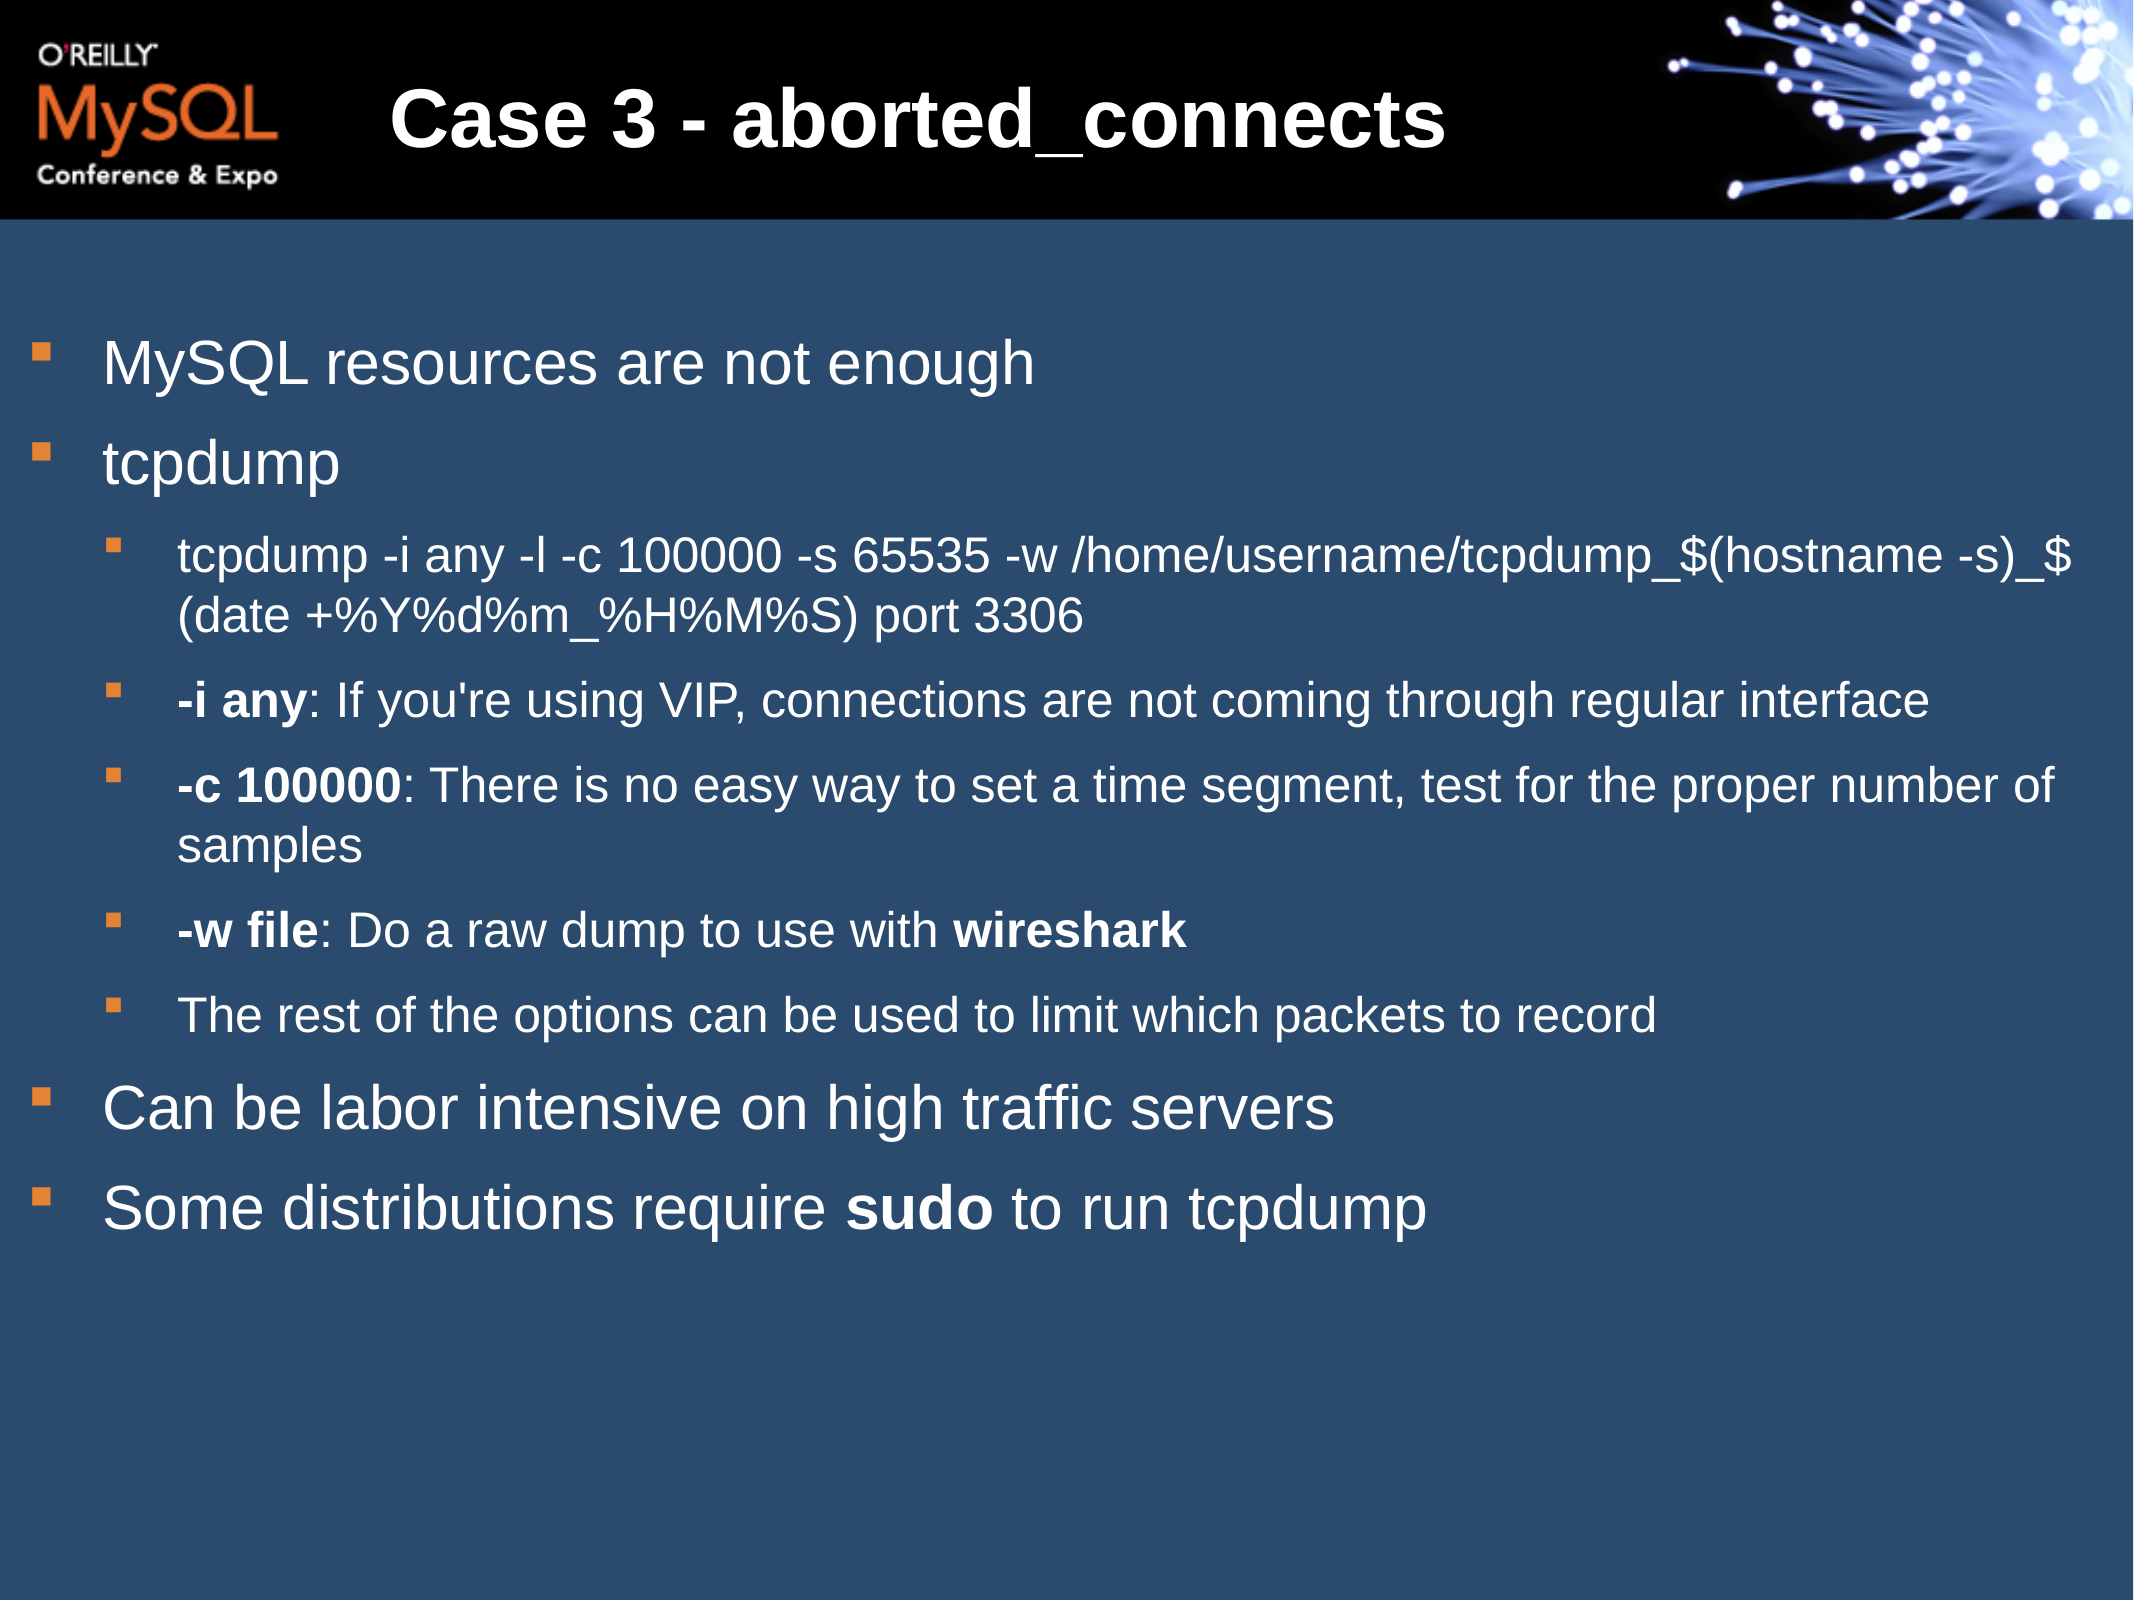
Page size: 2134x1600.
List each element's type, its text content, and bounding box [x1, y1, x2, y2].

list MySQL resources are not enough tcpdump tcpdump -i any -l -c 100000 -s 65535 -w /home/username/tcpdump_$(hostname -s)_$(date +%Y%d%m_%H%M%S) port 3306 -i any: If you're using VIP, connections are not coming through regular interface -c 100000: There is no easy way to set a time segment, test for the proper number of samples -w file: Do a raw dump to use with wireshark The rest of the options can be used to limit which packets to record Can be labor intensive on high traffic servers Some distributions require sudo to run tcpdump [0, 313, 2100, 1310]
title Case 3 - aborted_connects [381, 36, 2103, 193]
picture [0, 0, 2134, 1600]
